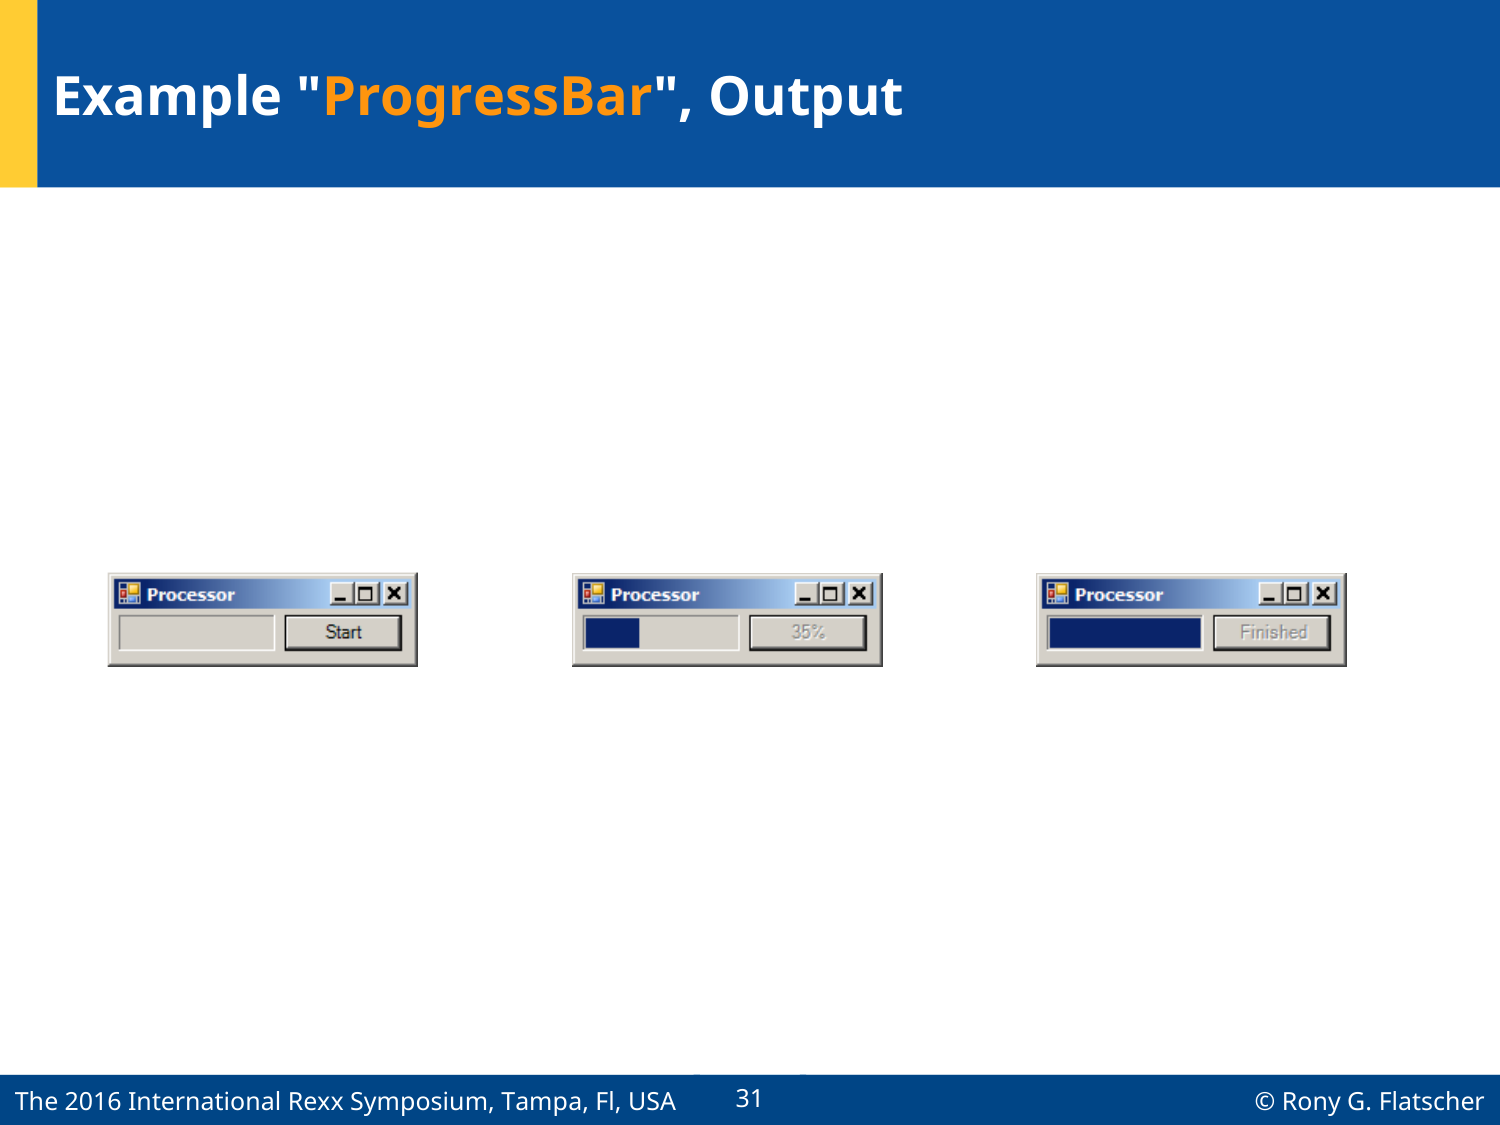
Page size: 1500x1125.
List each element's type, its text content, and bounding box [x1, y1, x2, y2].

picture [1036, 573, 1347, 667]
title Example "ProgressBar", Output [37, 0, 1500, 188]
picture [94, 482, 418, 667]
picture [572, 573, 883, 667]
